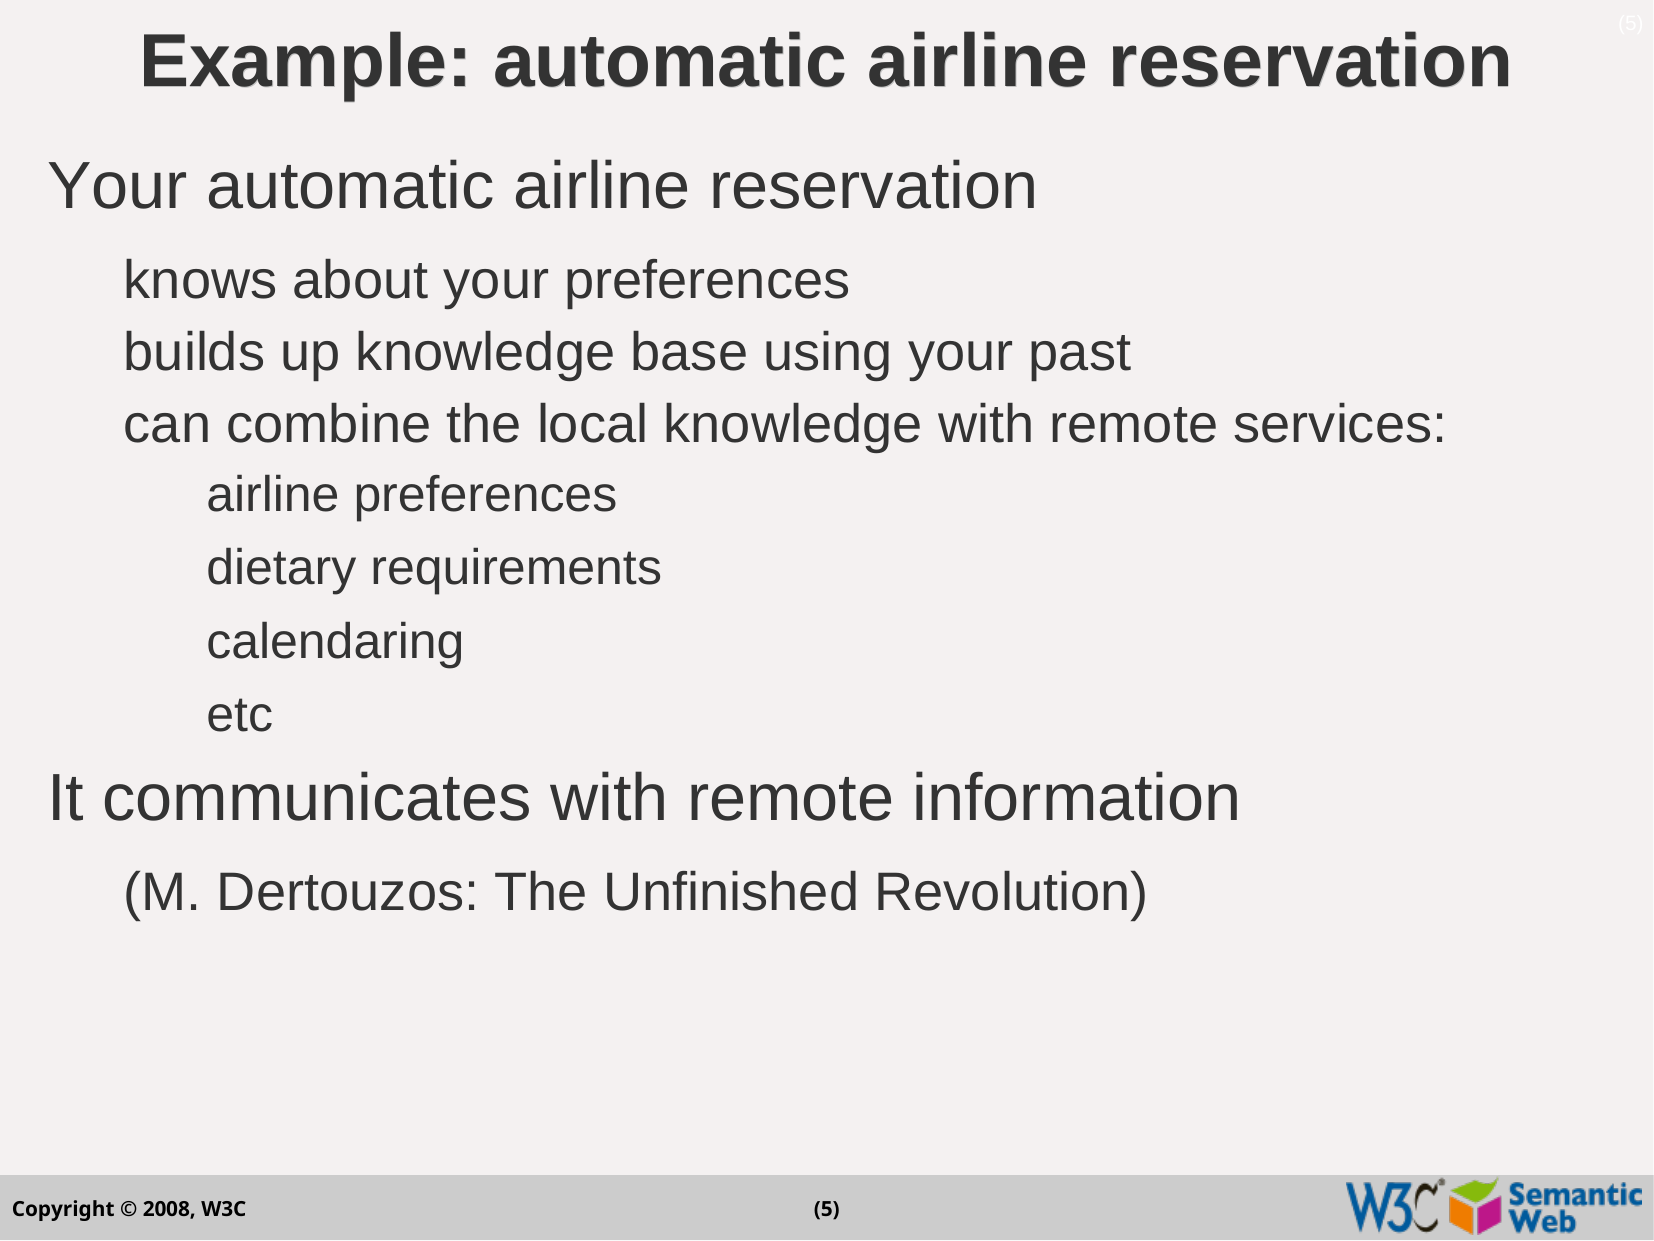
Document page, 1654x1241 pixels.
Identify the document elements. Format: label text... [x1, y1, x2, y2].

title Example: automatic airline reservation [0, 0, 1654, 119]
list Your automatic airline reservation knows about your preferences builds up knowledge base using your past can combine the local knowledge with remote services: airline preferences dietary requirements calendaring etc It communicates with remote information (M. Dertouzos: The Unfinished Revolution) [29, 147, 1624, 1119]
picture [1346, 1175, 1642, 1235]
